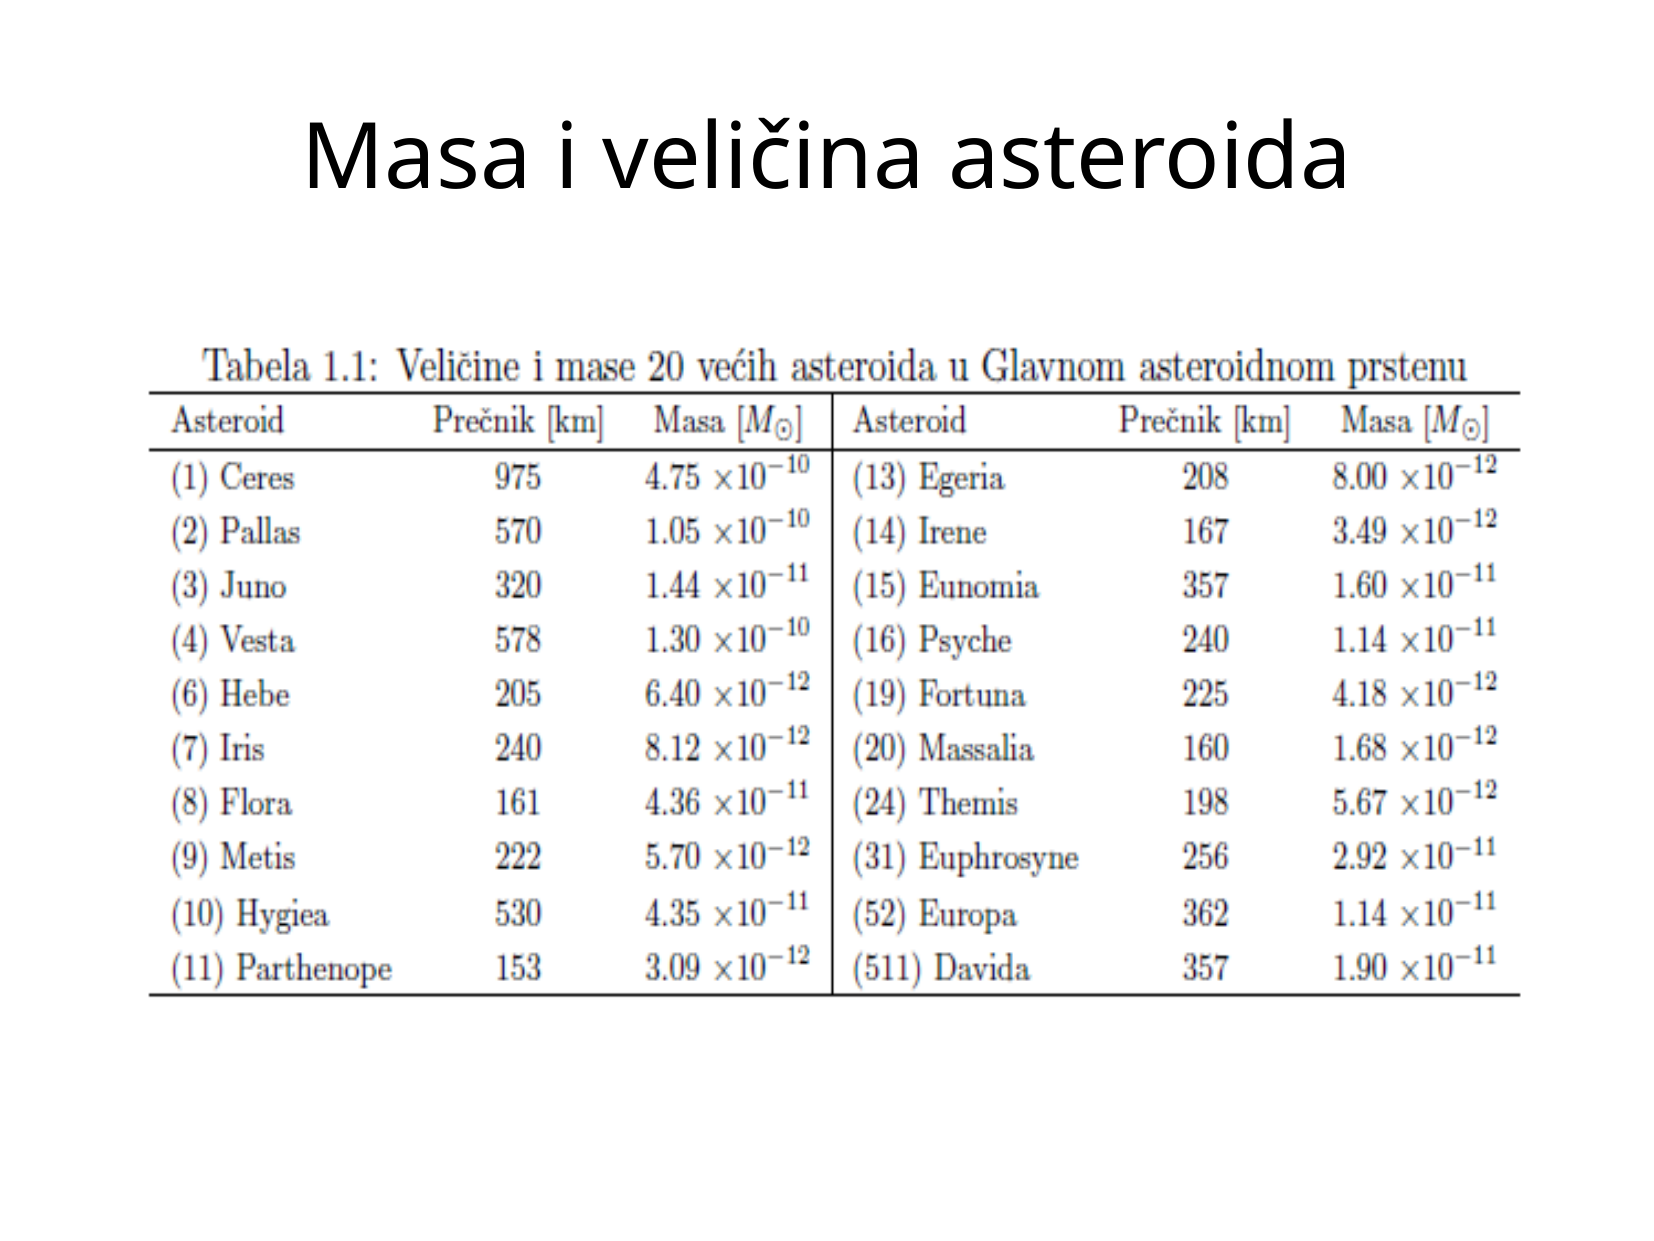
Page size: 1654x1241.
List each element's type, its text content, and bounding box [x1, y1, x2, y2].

title Masa i veličina asteroida [82, 49, 1571, 257]
picture [90, 284, 1576, 1066]
